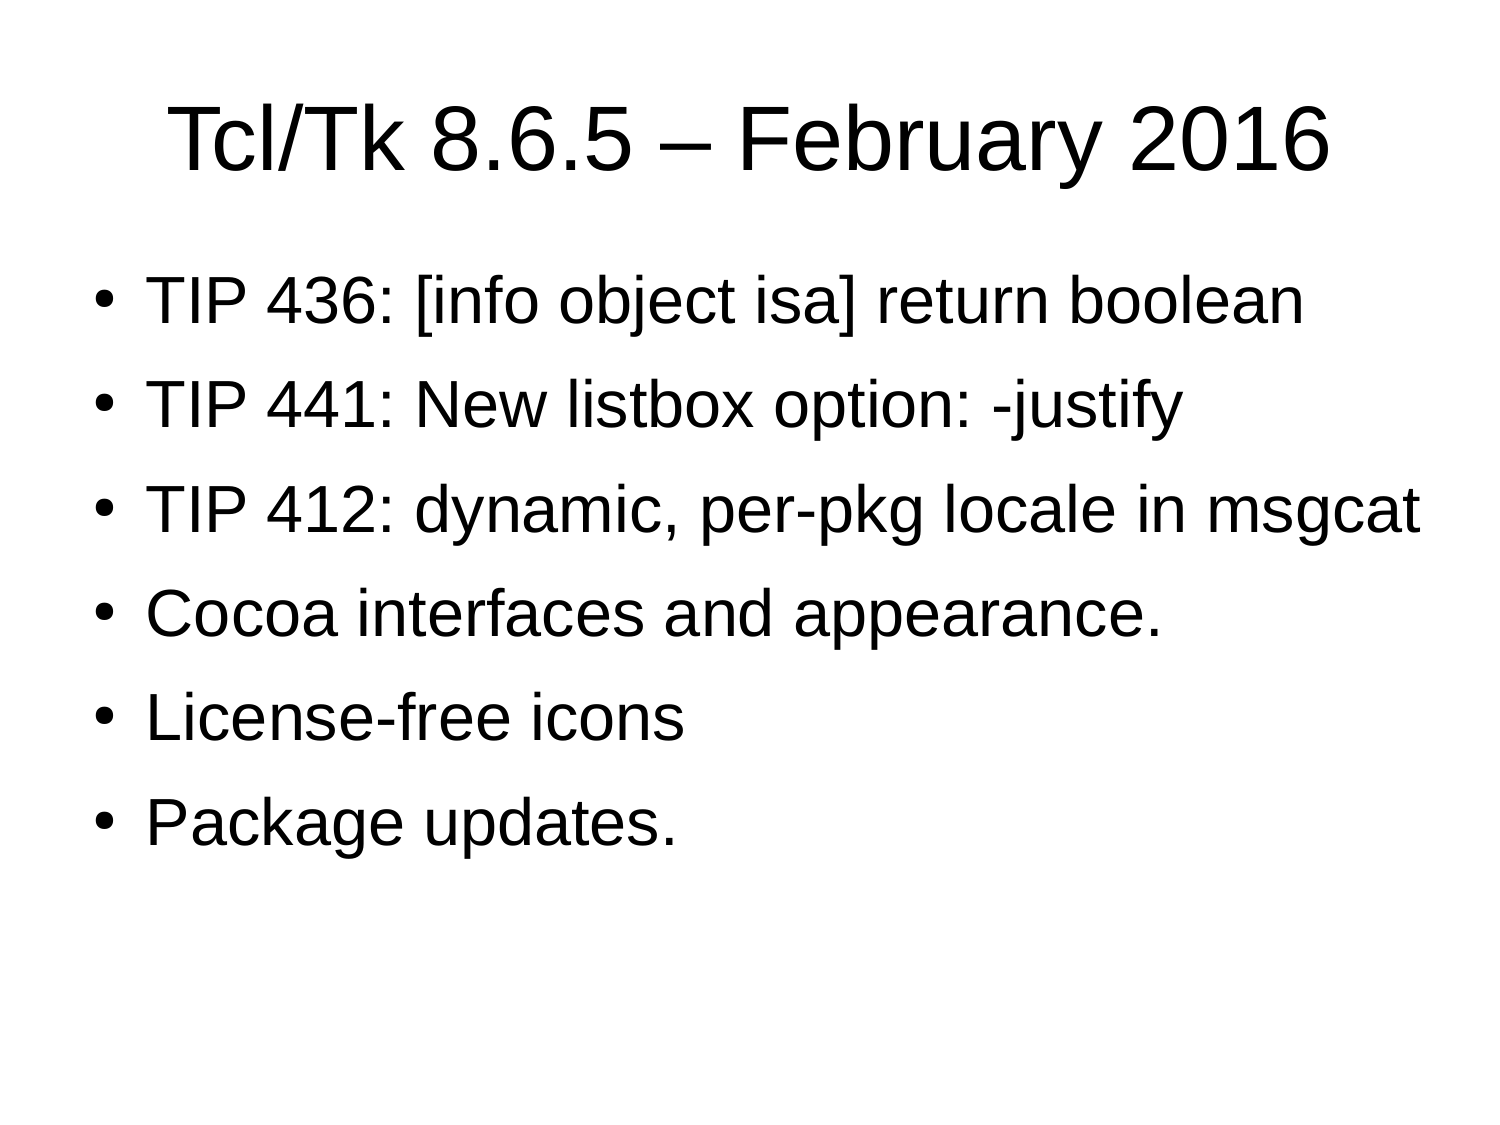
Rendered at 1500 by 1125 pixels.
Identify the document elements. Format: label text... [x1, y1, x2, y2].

title Tcl/Tk 8.6.5 – February 2016 [75, 44, 1425, 233]
list TIP 436: [info object isa] return boolean TIP 441: New listbox option: -justify TIP 412: dynamic, per-pkg locale in msgcat Cocoa interfaces and appearance. License-free icons Package updates. [75, 263, 1425, 916]
